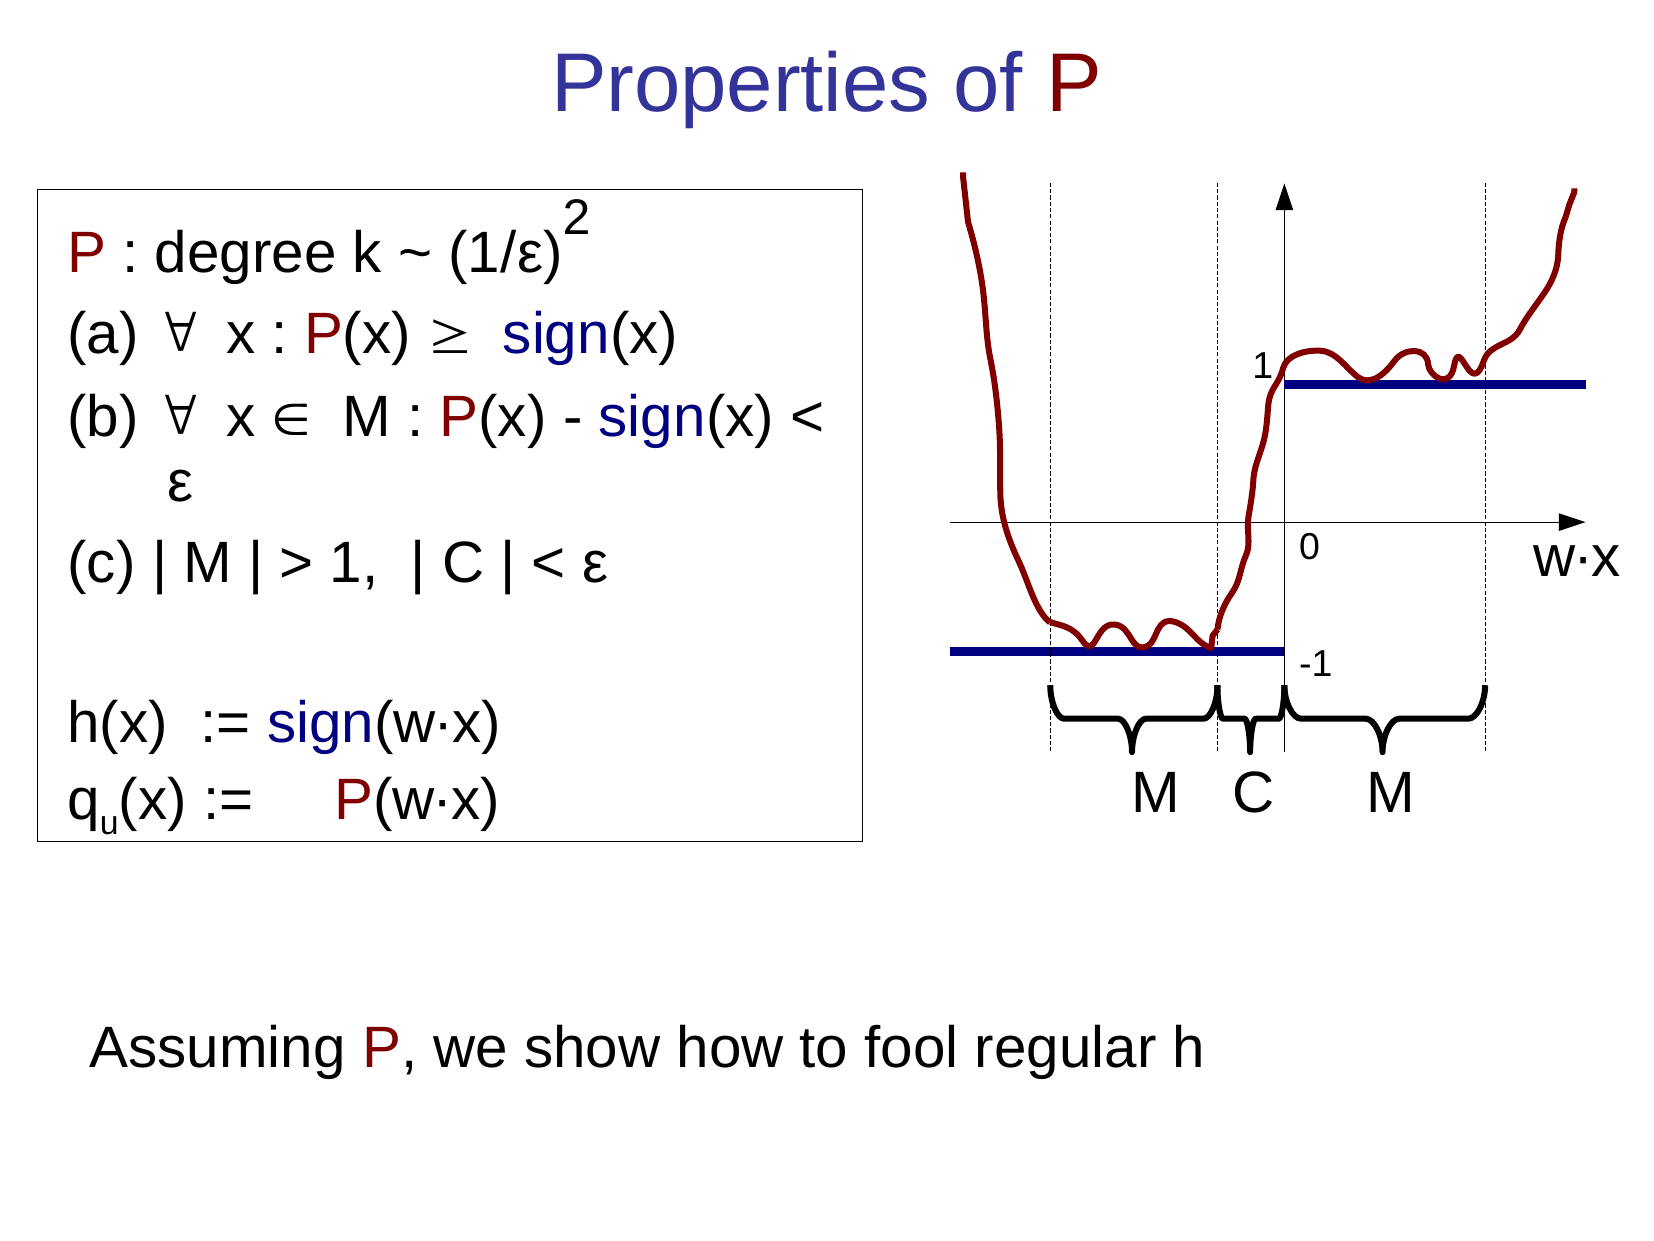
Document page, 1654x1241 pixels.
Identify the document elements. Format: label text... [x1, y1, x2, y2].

text_box 1 [1275, 367, 1288, 395]
text_box M [1351, 752, 1463, 832]
text_box Assuming P, we show how to fool regular h [75, 1007, 1276, 1088]
text_box M [1117, 752, 1238, 832]
text_box C [1238, 752, 1313, 832]
text_box w∙x [1518, 522, 1654, 602]
title Properties of P [82, 19, 1571, 147]
text_box 0 [1284, 517, 1351, 575]
text_box -1 [1284, 634, 1348, 692]
text_box 1 [1237, 337, 1288, 395]
text_box P : degree k ~ (1/ε)2 (a)  x : P(x)  sign(x) (b)  x  M : P(x) - sign(x) < ε (c) | M | > 1, | C | < ε h(x) := sign(w∙x) qu(x) := P(w∙x) [37, 189, 863, 826]
